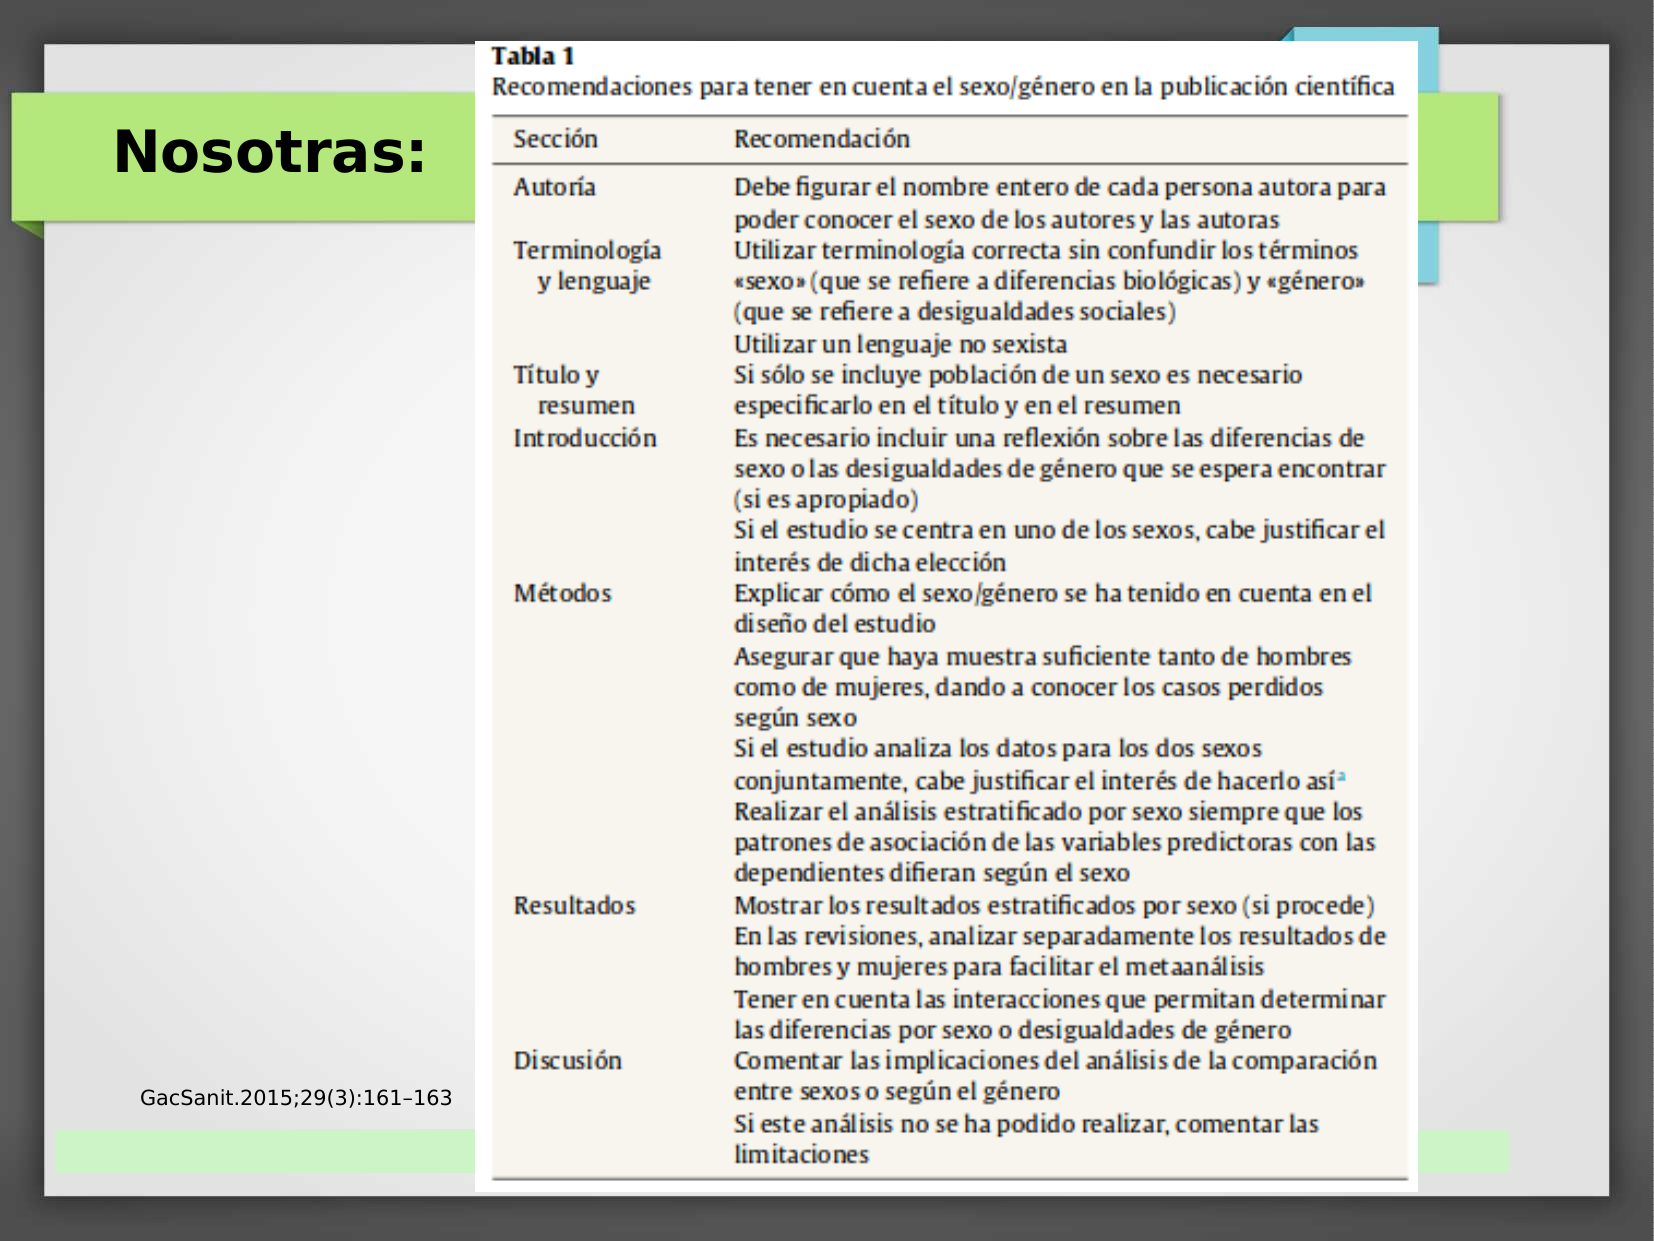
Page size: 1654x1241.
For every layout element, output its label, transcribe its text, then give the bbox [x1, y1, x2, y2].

text_box Nosotras: [97, 110, 475, 194]
picture [0, 0, 1654, 1241]
text_box GacSanit.2015;29(3):161–163 [125, 1078, 468, 1118]
text_box [55, 1129, 475, 1173]
text_box [1418, 1129, 1510, 1173]
